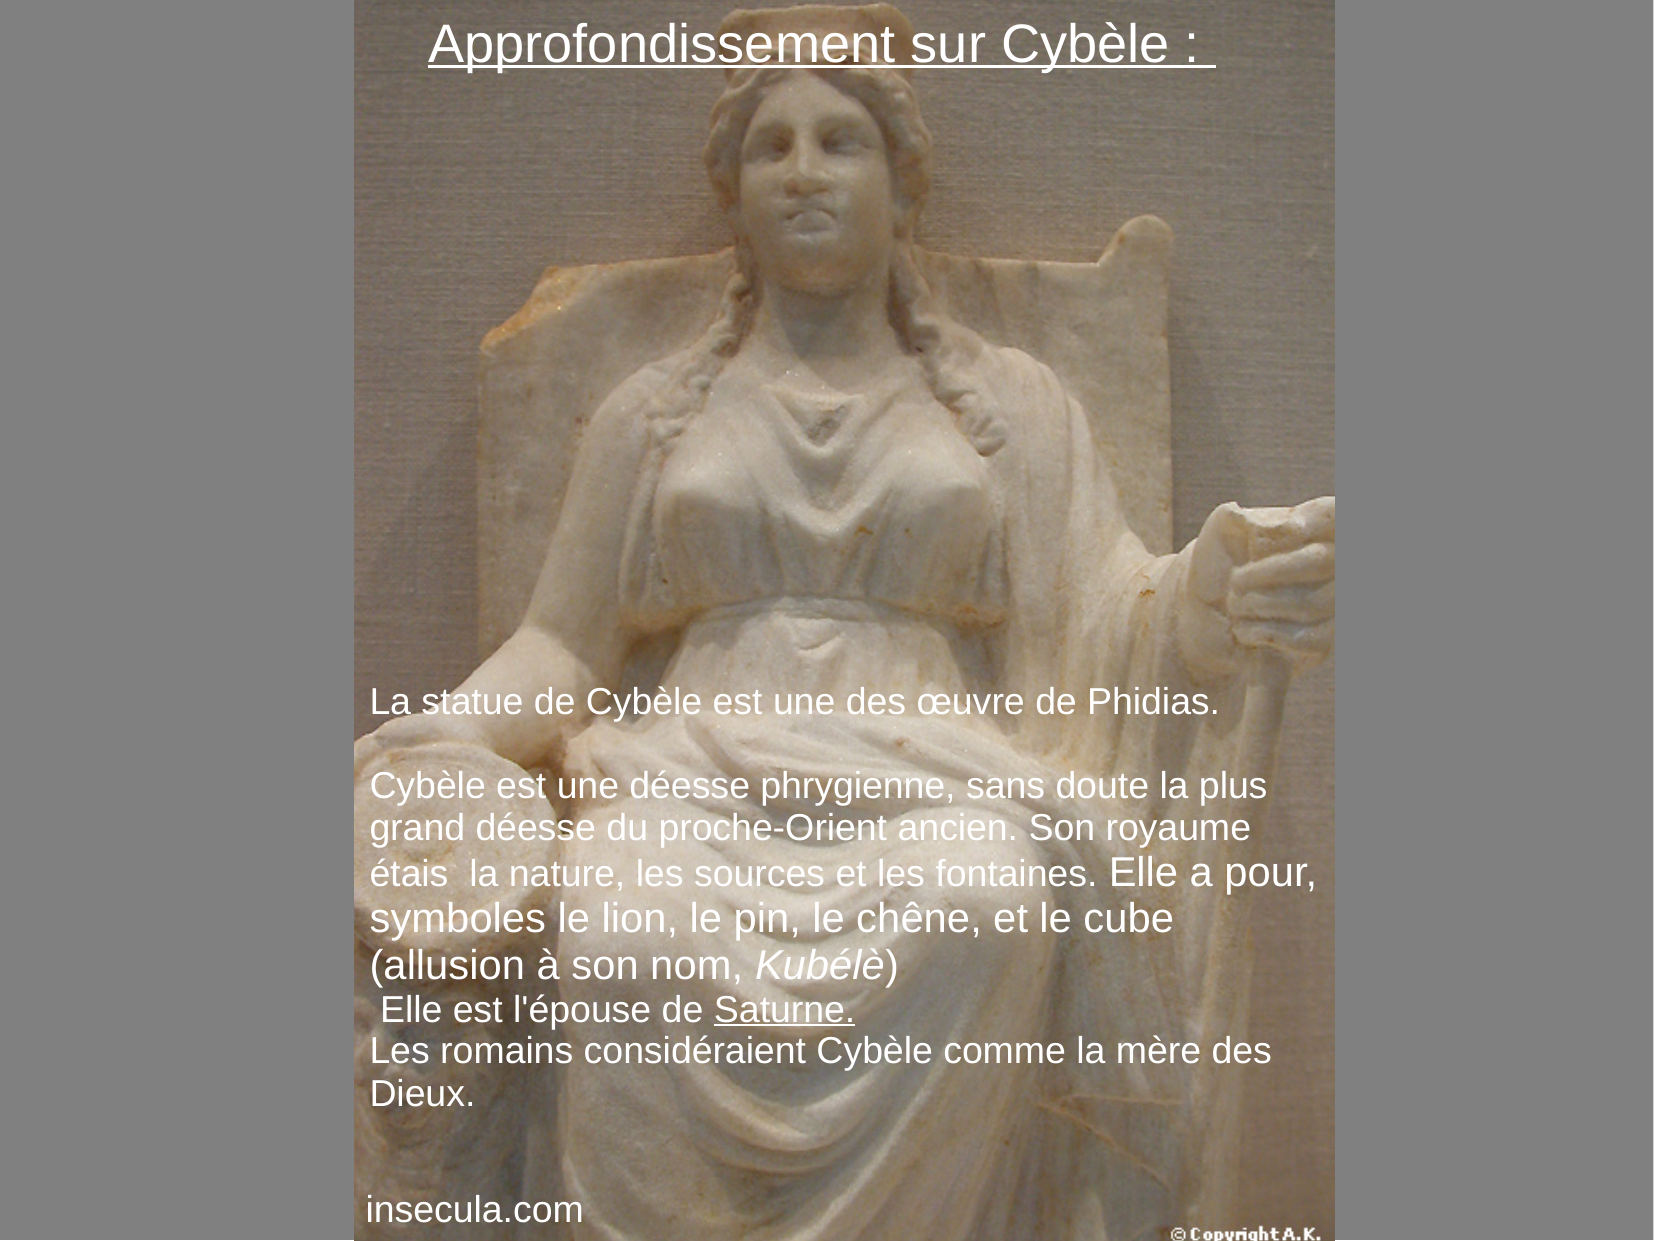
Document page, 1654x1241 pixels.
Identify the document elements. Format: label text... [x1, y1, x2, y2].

text_box La statue de Cybèle est une des œuvre de Phidias. Cybèle est une déesse phrygienne, sans doute la plus grand déesse du proche-Orient ancien. Son royaume étais la nature, les sources et les fontaines. Elle a pour, symboles le lion, le pin, le chêne, et le cube (allusion à son nom, Kubélè) Elle est l'épouse de Saturne. Les romains considéraient Cybèle comme la mère des Dieux. [354, 673, 1335, 1123]
picture [354, 0, 1335, 673]
text_box insecula.com [350, 1181, 638, 1239]
text_box Approfondissement sur Cybèle : [413, 5, 1371, 82]
picture [354, 1123, 1335, 1241]
